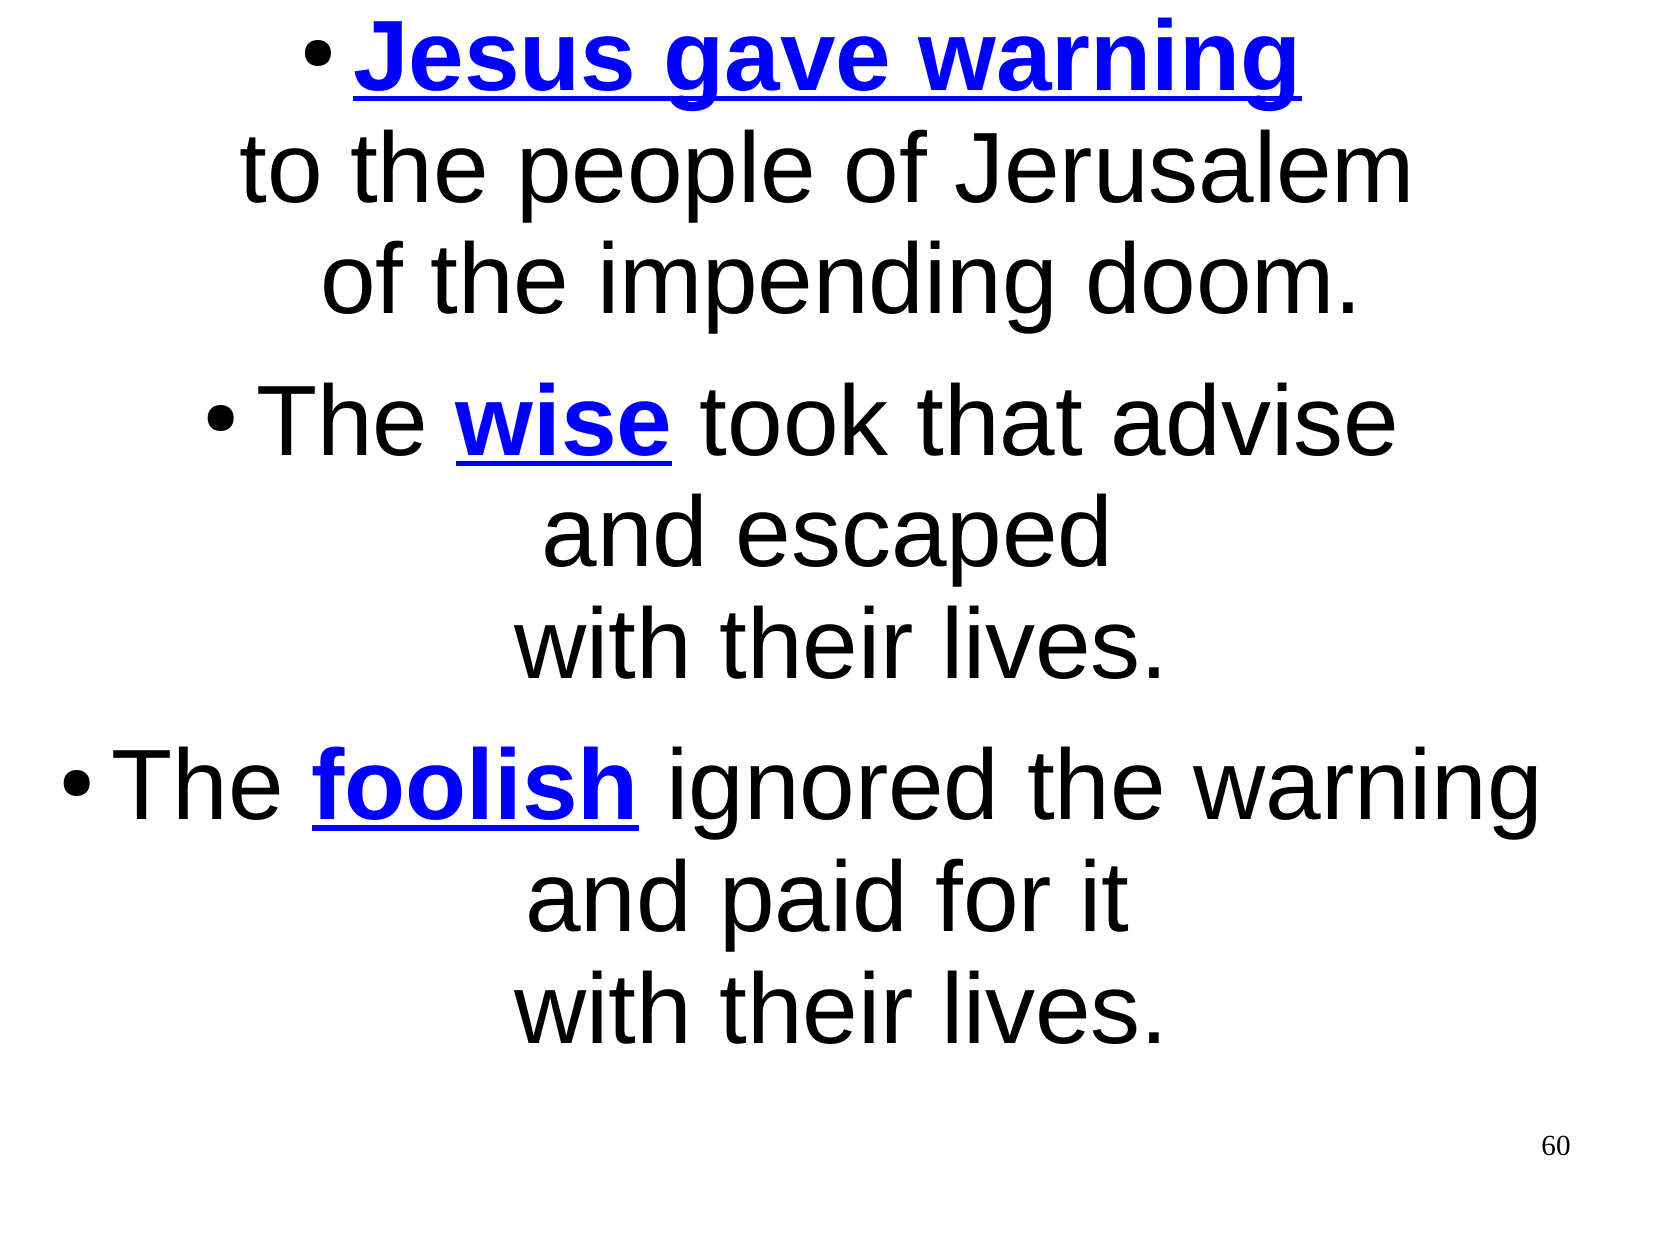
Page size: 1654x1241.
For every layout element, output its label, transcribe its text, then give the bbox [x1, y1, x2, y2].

list Jesus gave warning to the people of Jerusalem of the impending doom. The wise took that advise and escaped with their lives. The foolish ignored the warning and paid for it with their lives. [0, 0, 1613, 1238]
